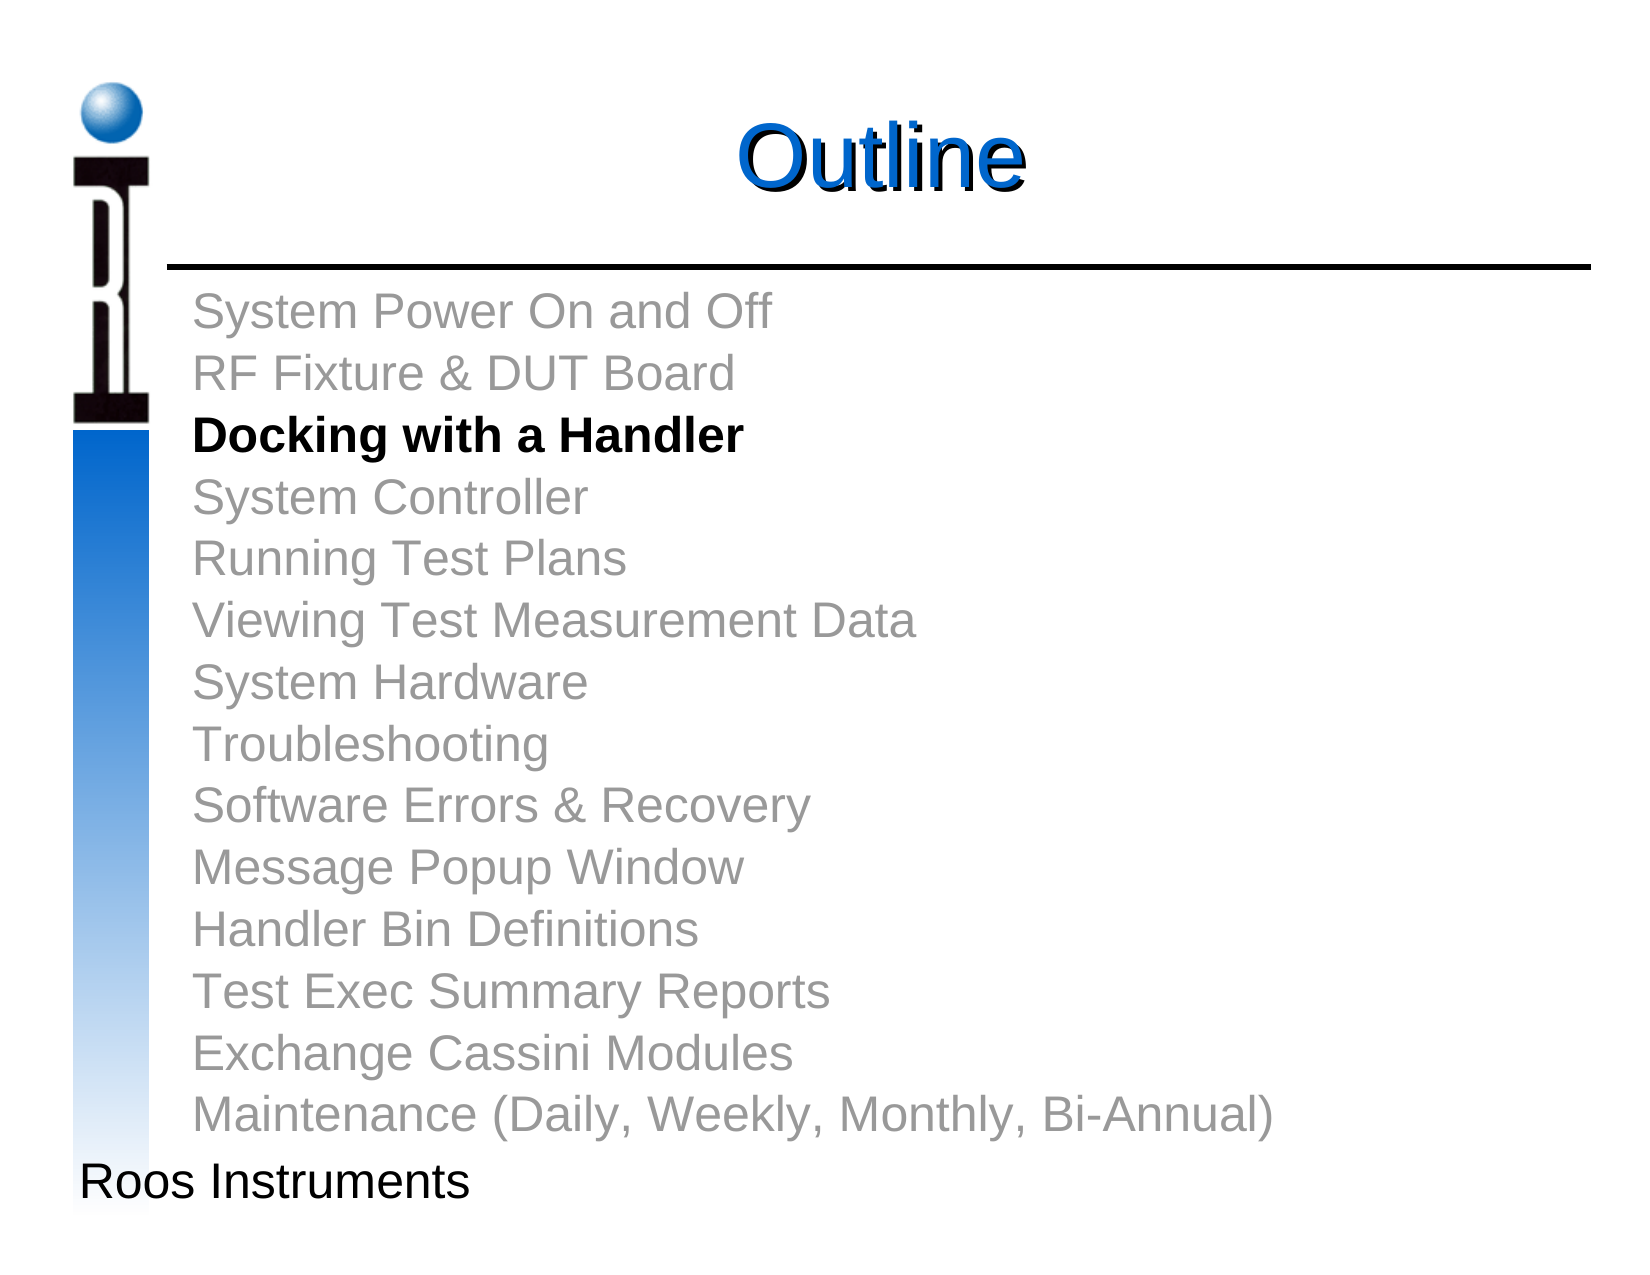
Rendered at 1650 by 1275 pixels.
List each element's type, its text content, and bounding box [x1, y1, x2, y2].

list System Power On and Off RF Fixture & DUT Board Docking with a Handler System Controller Running Test Plans Viewing Test Measurement Data System Hardware Troubleshooting Software Errors & Recovery Message Popup Window Handler Bin Definitions Test Exec Summary Reports Exchange Cassini Modules Maintenance (Daily, Weekly, Monthly, Bi-Annual) [174, 283, 1591, 1143]
title Outline [171, 66, 1591, 245]
picture [69, 78, 154, 430]
